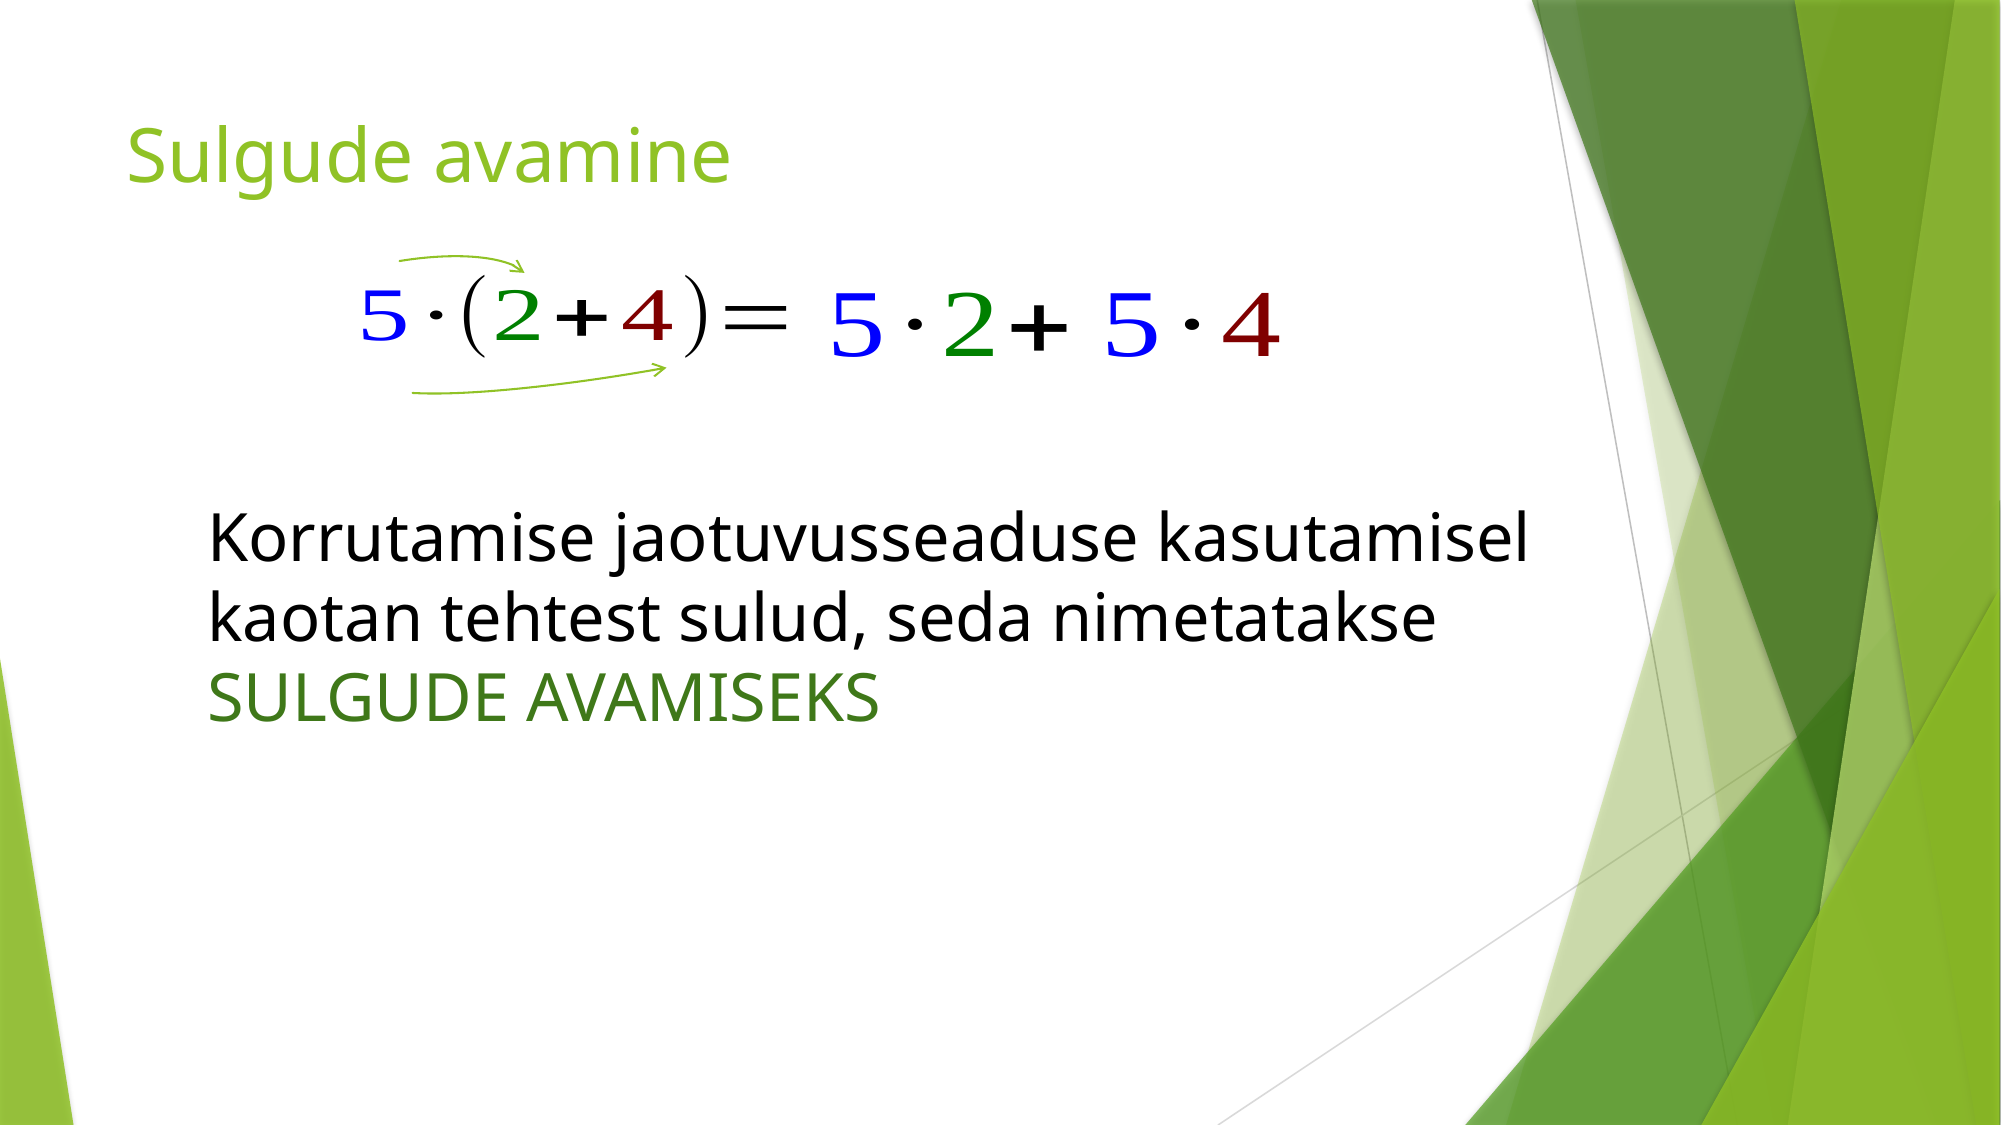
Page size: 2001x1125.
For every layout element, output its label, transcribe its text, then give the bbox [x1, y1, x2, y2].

text_box Korrutamise jaotuvusseaduse kasutamisel kaotan tehtest sulud, seda nimetatakse SULGUDE AVAMISEKS [192, 487, 1548, 743]
title Sulgude avamine [111, 99, 1522, 317]
chart [346, 271, 811, 363]
chart [816, 271, 1299, 378]
